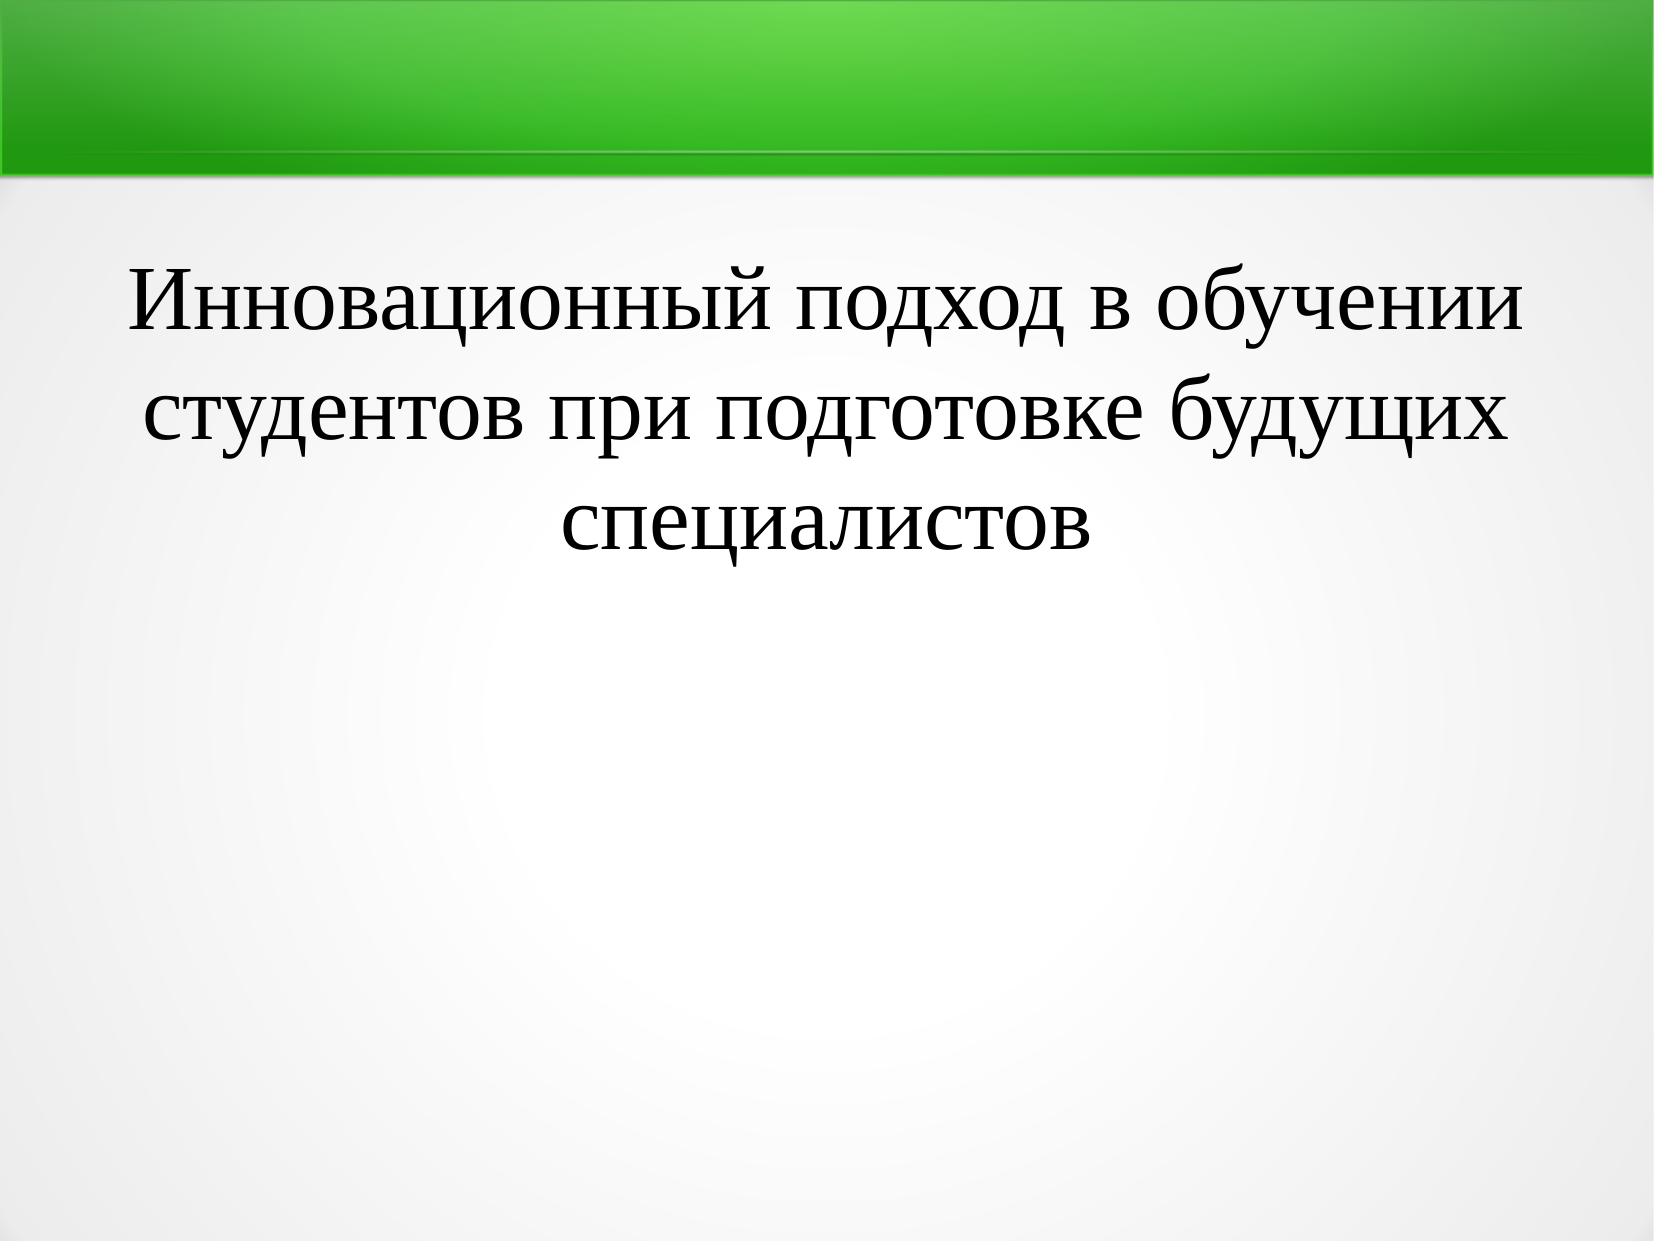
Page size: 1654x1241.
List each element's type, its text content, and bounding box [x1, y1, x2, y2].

title Инновационный подход в обучении студентов при подготовке будущих специалистов [82, 250, 1571, 556]
